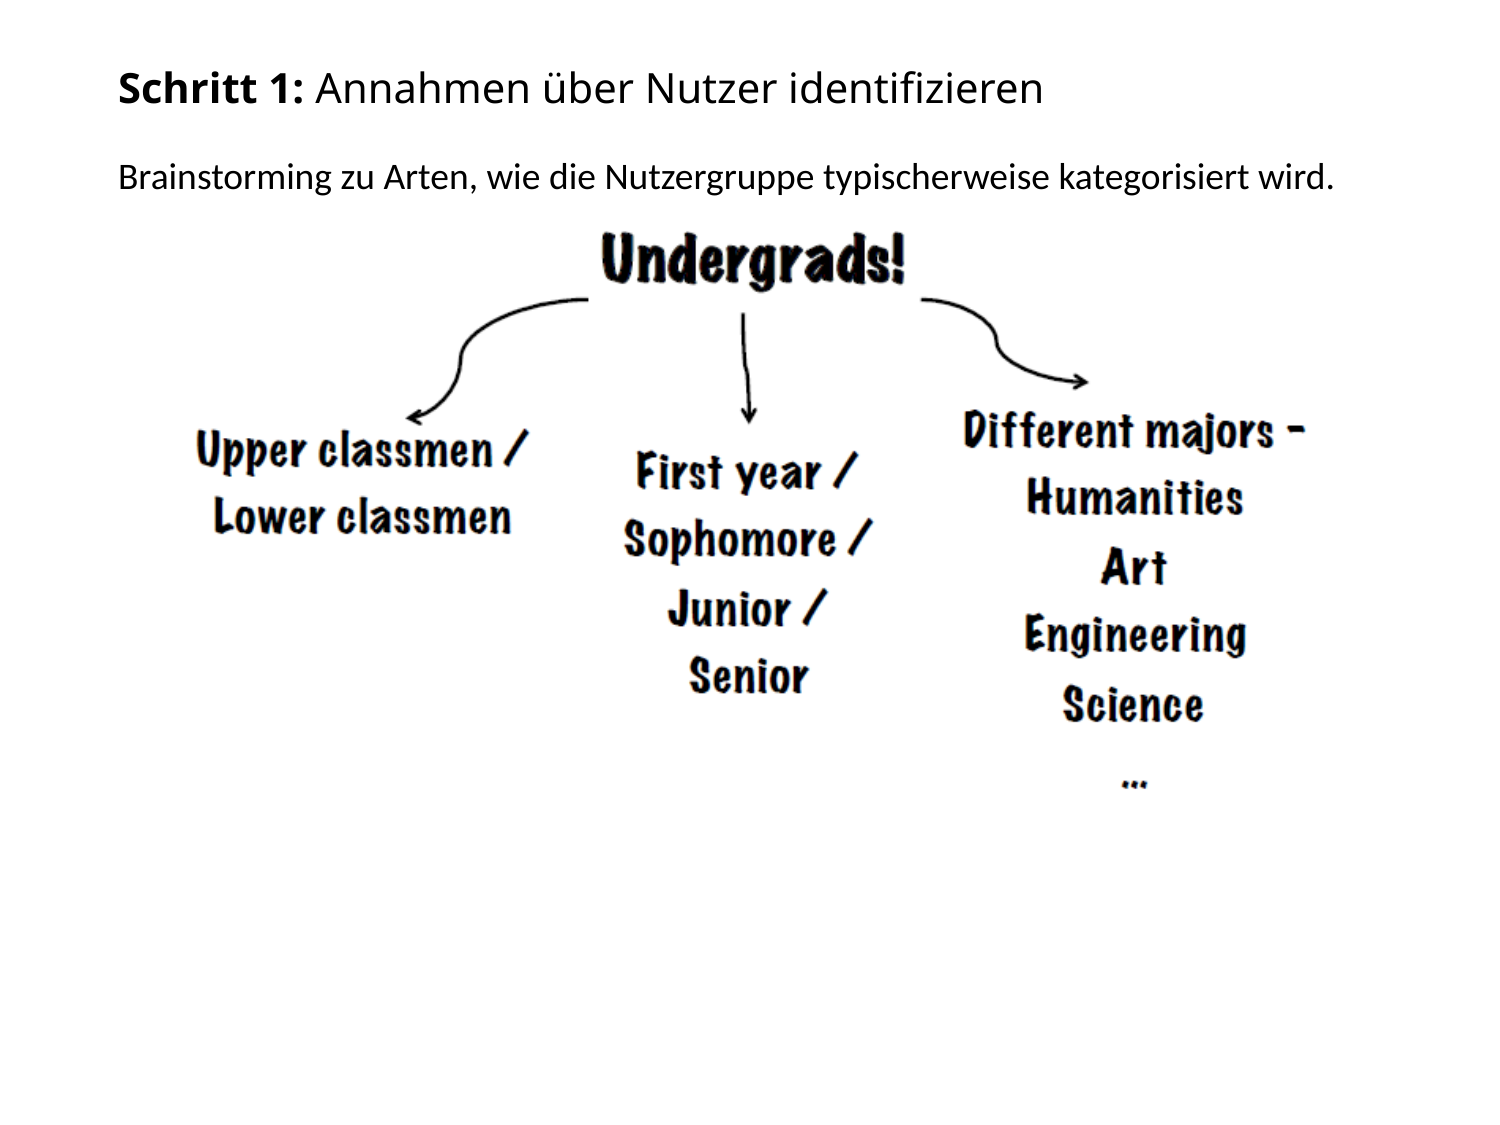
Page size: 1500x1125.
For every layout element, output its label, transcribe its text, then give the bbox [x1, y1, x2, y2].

title Schritt 1: Annahmen über Nutzer identifizieren [103, 59, 1397, 122]
picture [153, 214, 1347, 846]
list Brainstorming zu Arten, wie die Nutzergruppe typischerweise kategorisiert wird. [103, 149, 1397, 1014]
